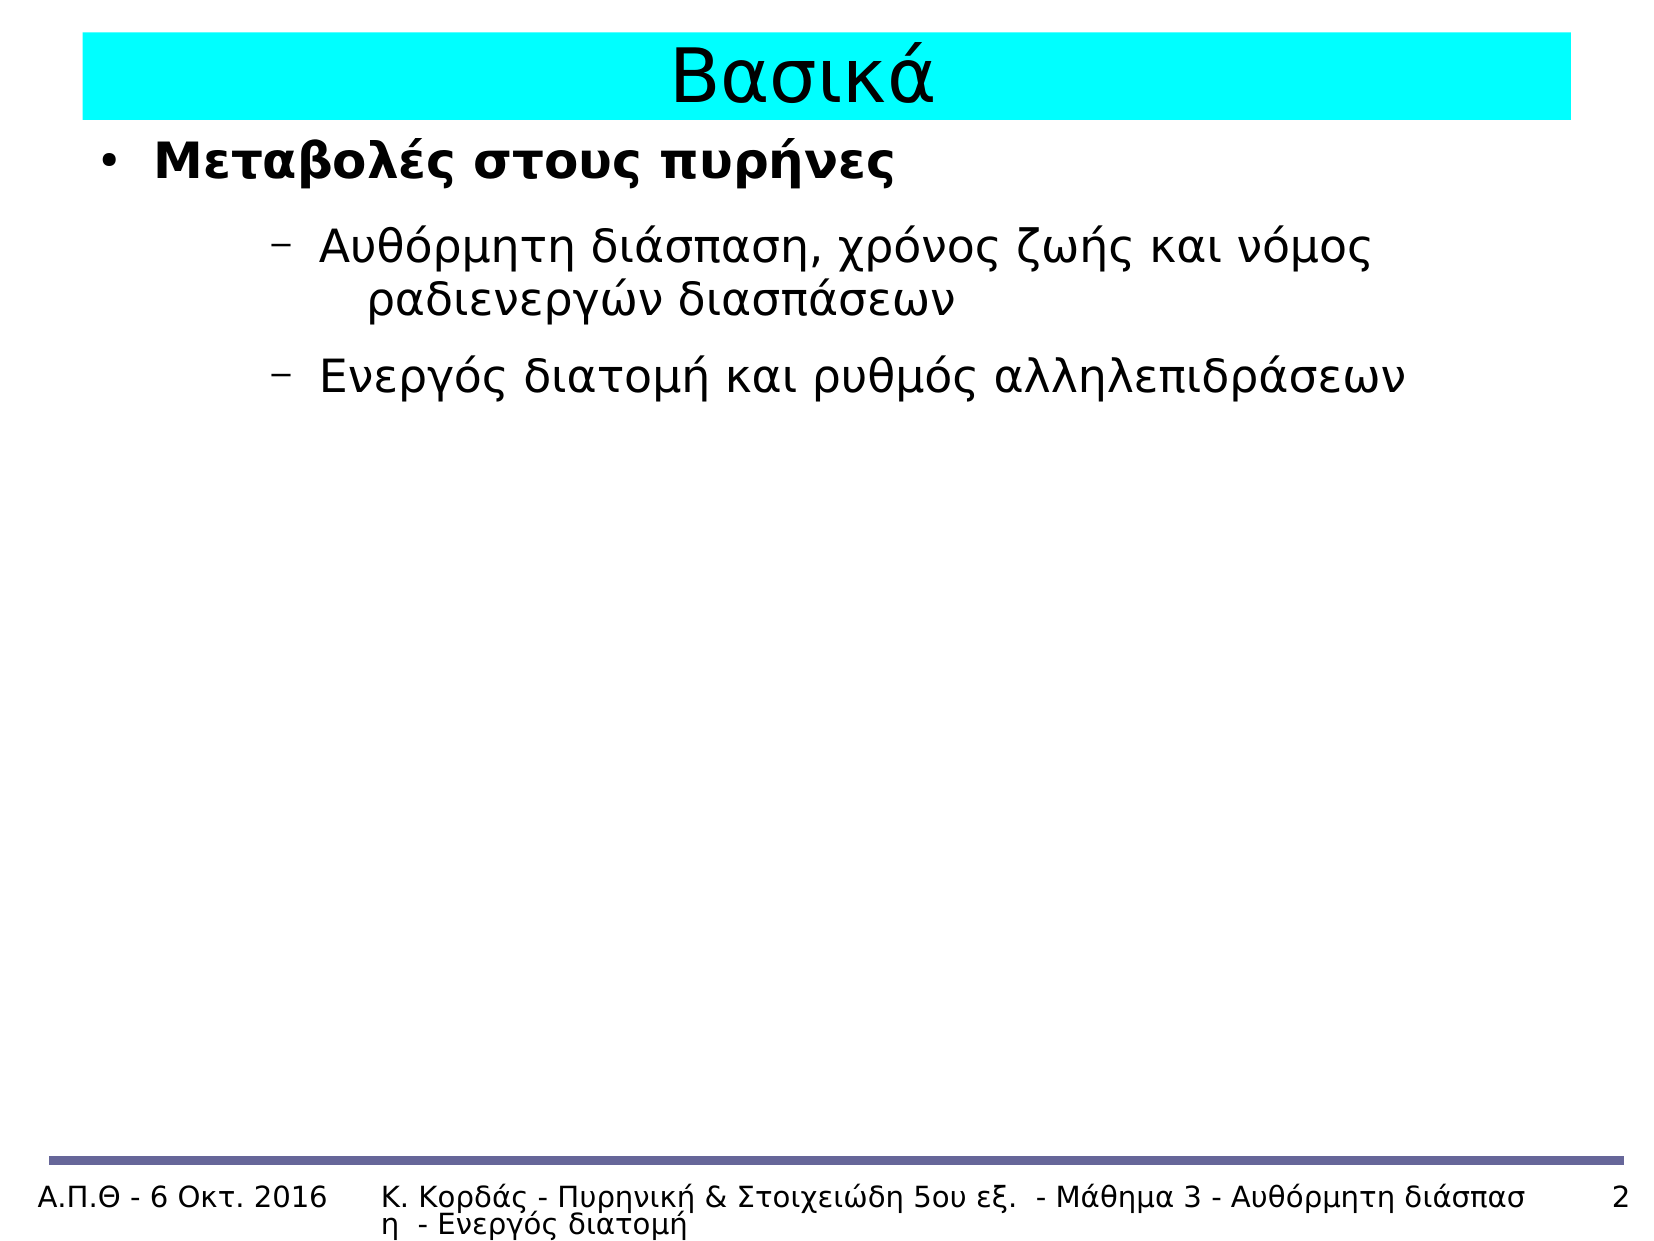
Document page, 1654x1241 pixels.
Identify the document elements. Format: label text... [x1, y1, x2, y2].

list Μεταβολές στους πυρήνες Αυθόρμητη διάσπαση, χρόνος ζωής και νόμος ραδιενεργών διασπάσεων Ενεργός διατομή και ρυθμός αλληλεπιδράσεων [82, 132, 1571, 1094]
title Βασικά [82, 32, 1571, 120]
